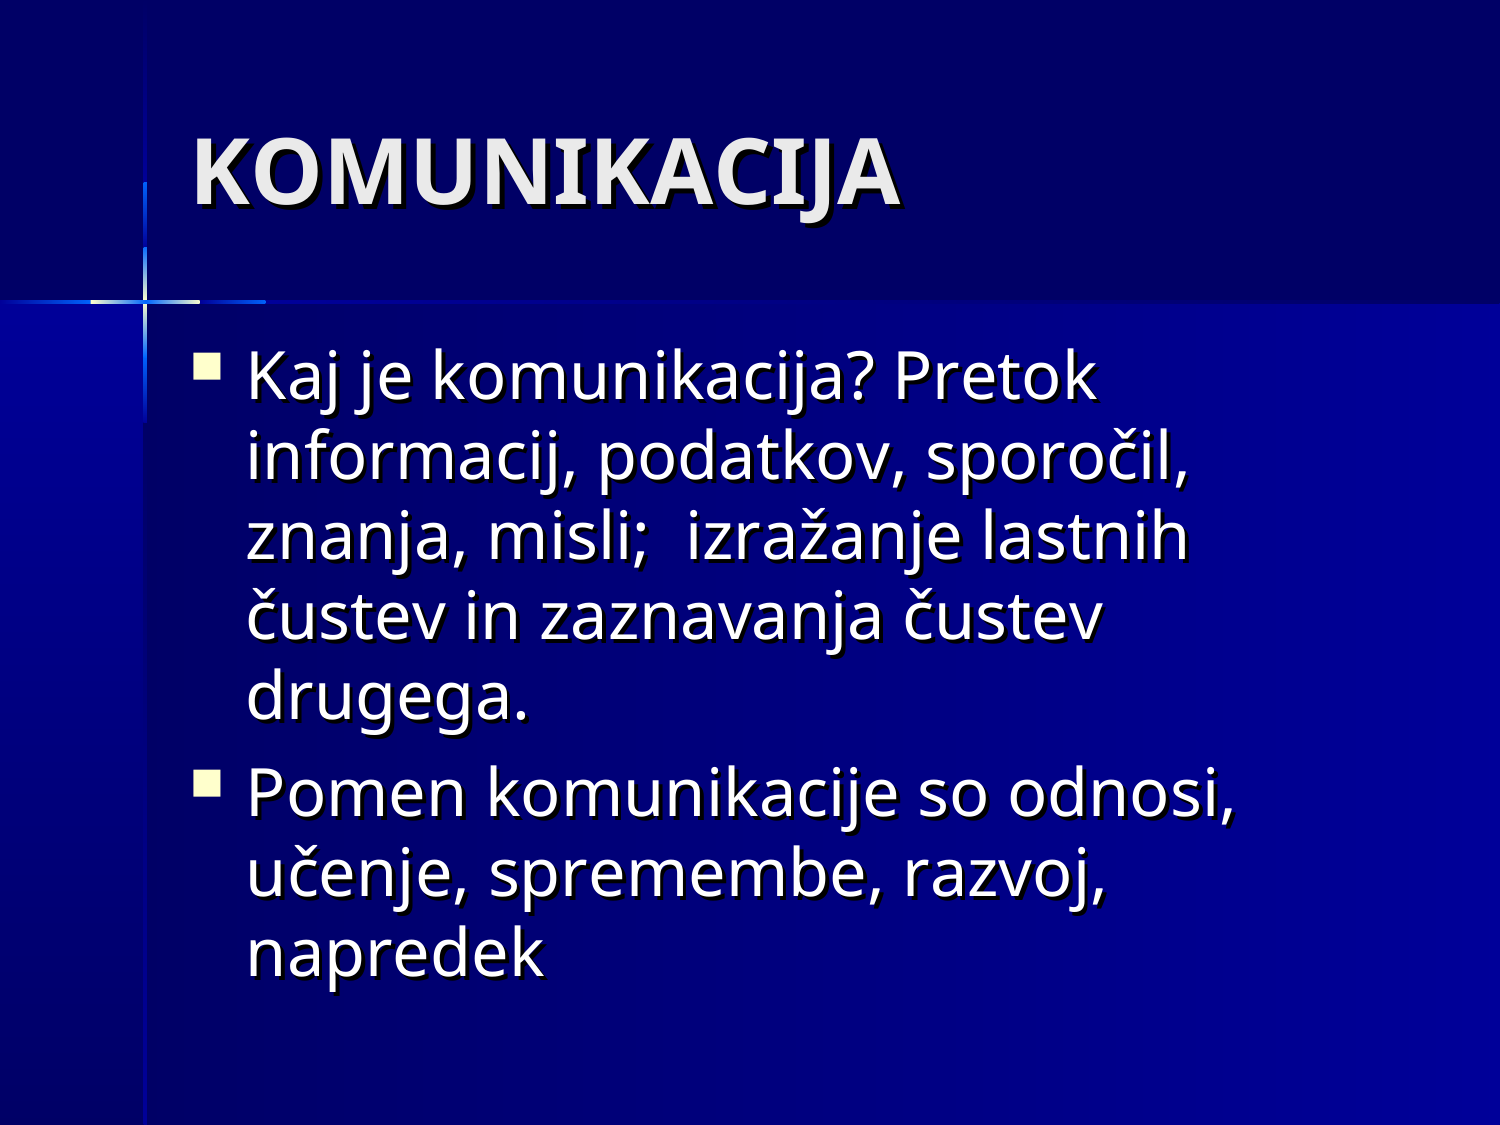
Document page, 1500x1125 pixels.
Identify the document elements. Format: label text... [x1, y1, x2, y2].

list Kaj je komunikacija? Pretok informacij, podatkov, sporočil, znanja, misli; izražanje lastnih čustev in zaznavanja čustev drugega. Pomen komunikacije so odnosi, učenje, spremembe, razvoj, napredek [174, 324, 1413, 1001]
title KOMUNIKACIJA [174, 49, 1413, 285]
